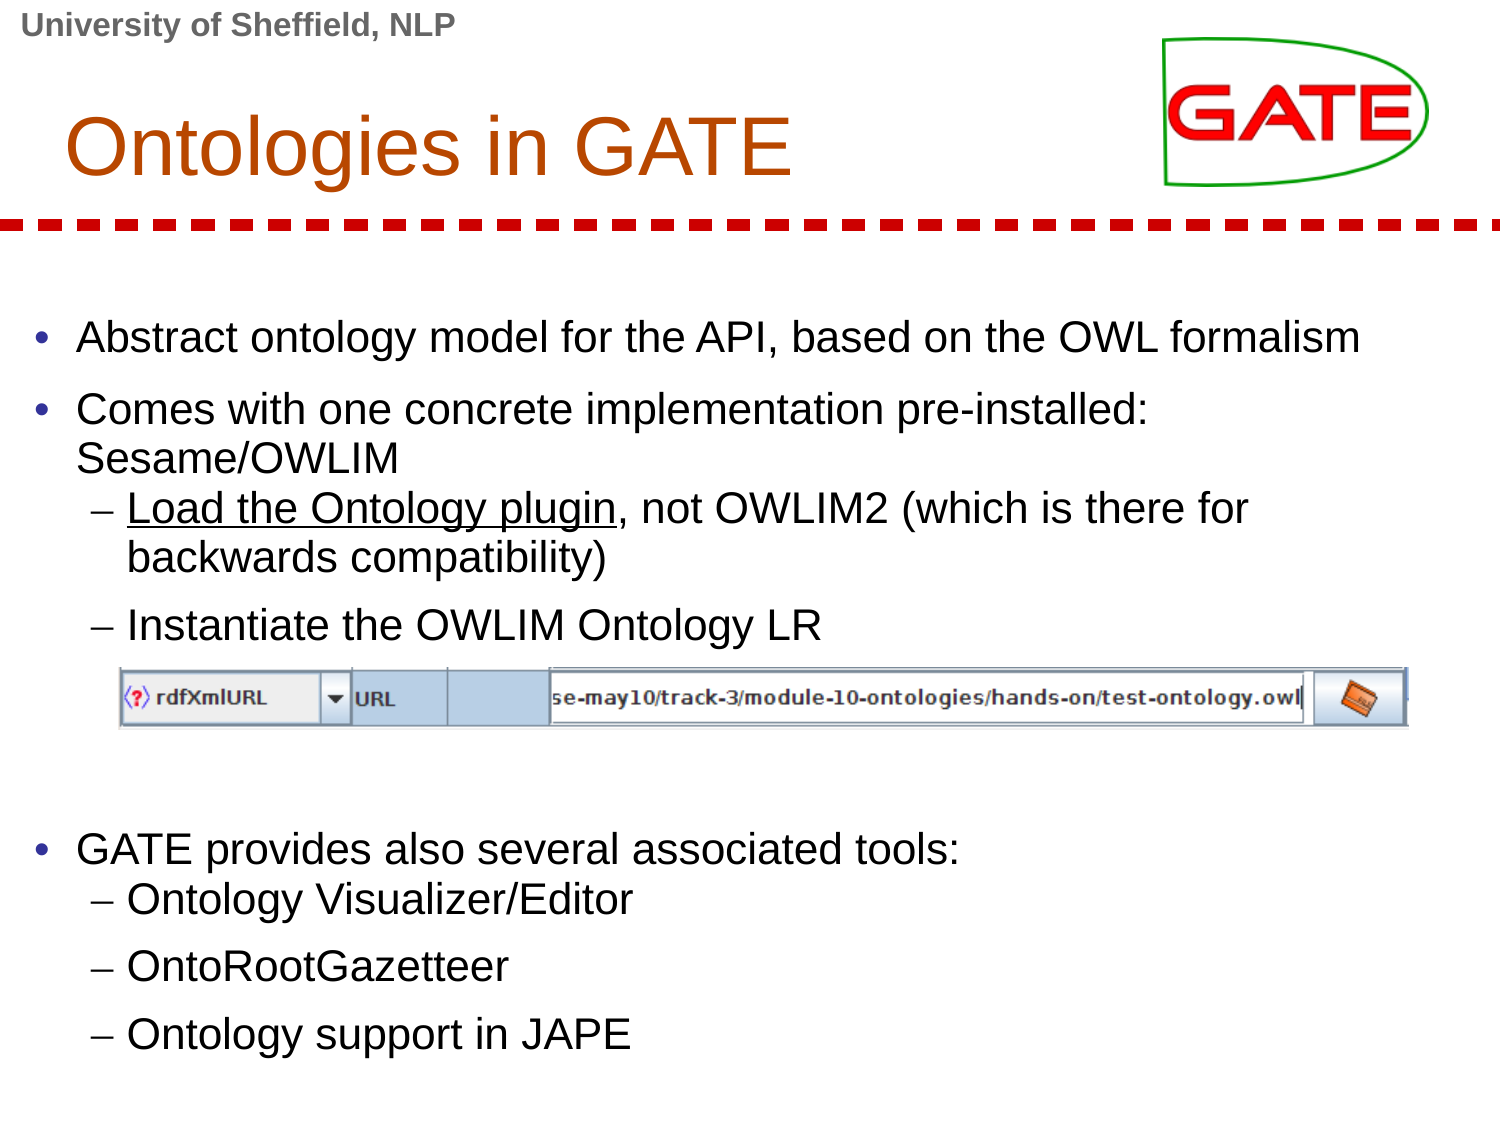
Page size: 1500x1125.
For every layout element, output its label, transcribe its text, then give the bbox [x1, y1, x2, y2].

picture [1162, 37, 1429, 187]
title Ontologies in GATE [50, 53, 970, 241]
picture [117, 667, 1409, 730]
list Abstract ontology model for the API, based on the OWL formalism Comes with one concrete implementation pre-installed: Sesame/OWLIM Load the Ontology plugin, not OWLIM2 (which is there for backwards compatibility) Instantiate the OWLIM Ontology LR GATE provides also several associated tools: Ontology Visualizer/Editor OntoRootGazetteer Ontology support in JAPE [19, 305, 1418, 1081]
